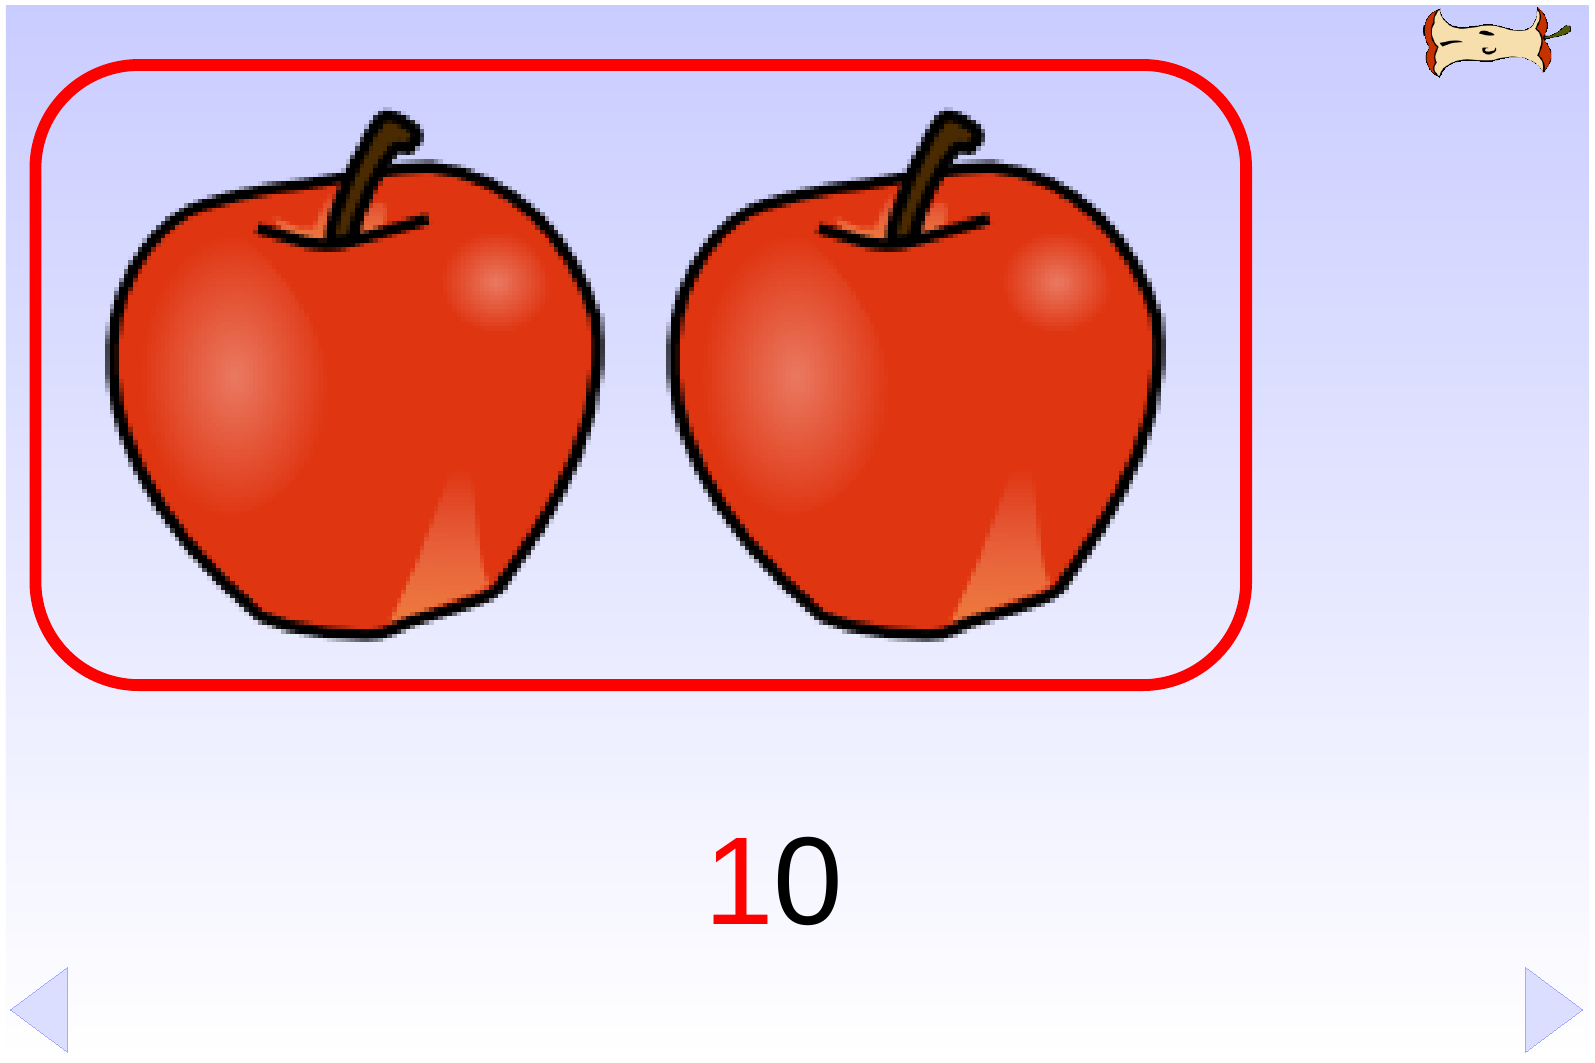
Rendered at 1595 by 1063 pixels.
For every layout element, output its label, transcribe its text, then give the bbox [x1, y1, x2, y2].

text_box [10, 967, 68, 1053]
text_box 10 [566, 803, 981, 959]
text_box [1525, 967, 1583, 1053]
picture [64, 94, 1217, 656]
picture [1423, 5, 1571, 78]
